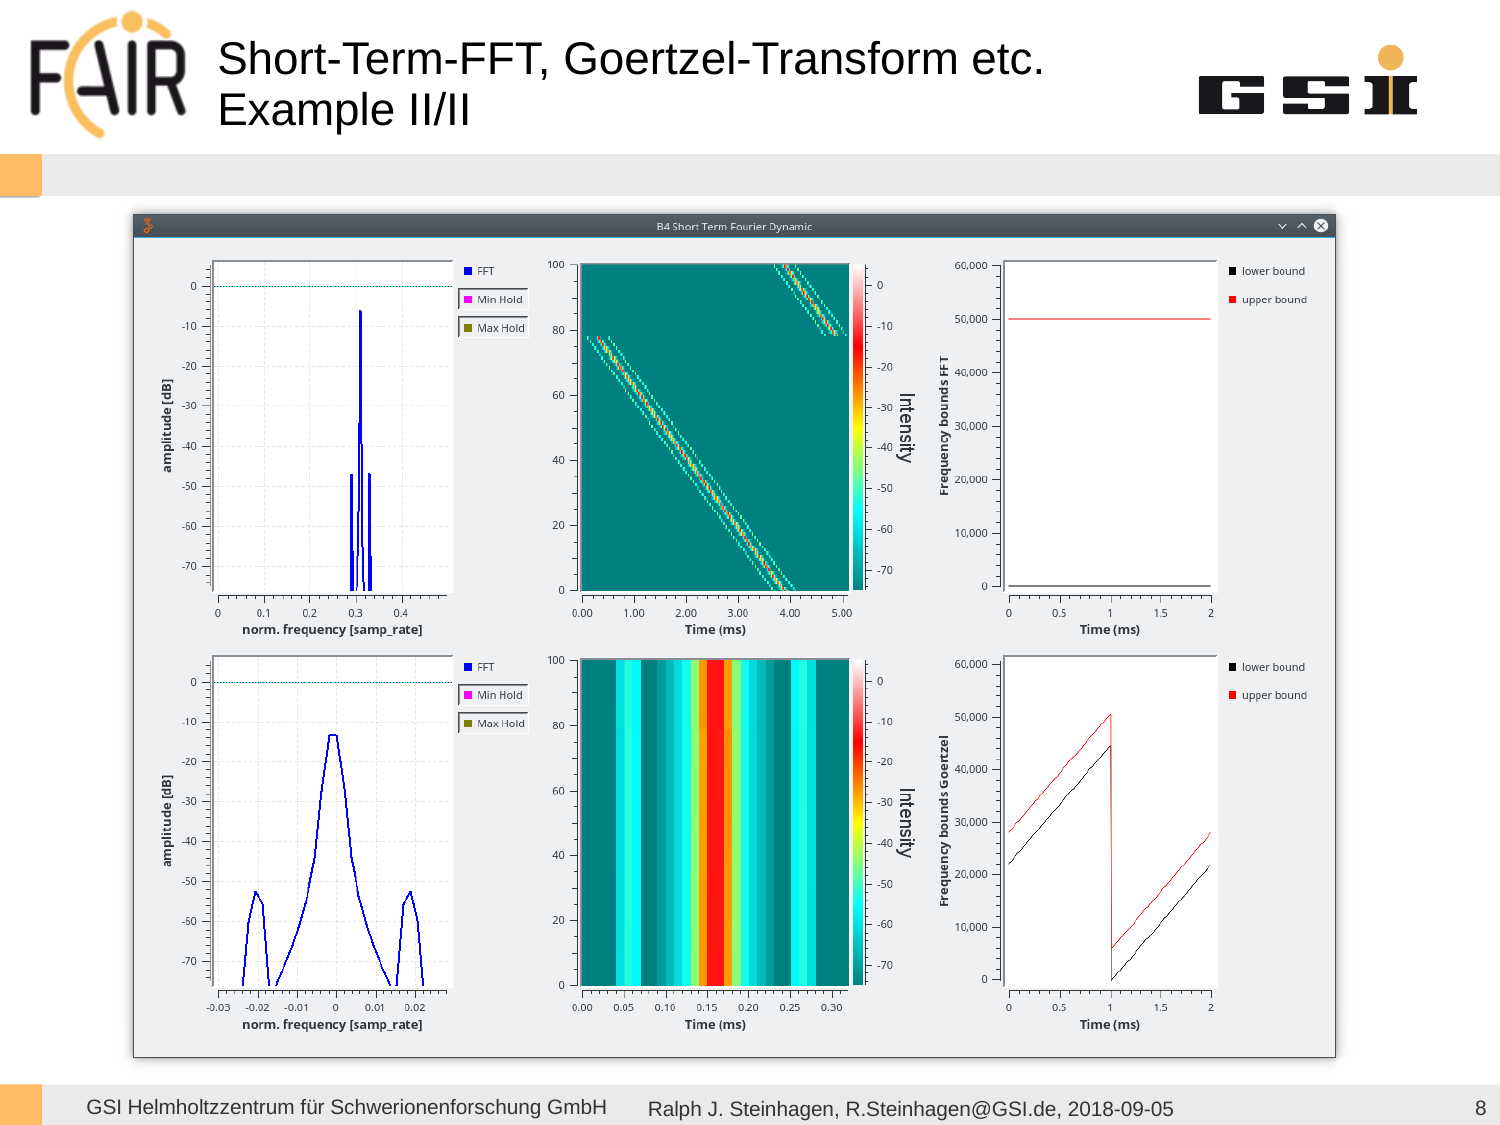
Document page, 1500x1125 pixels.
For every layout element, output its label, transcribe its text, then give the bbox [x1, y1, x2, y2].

picture [1197, 42, 1419, 117]
picture [30, 9, 187, 141]
title Short-Term-FFT, Goertzel-Transform etc. Example II/II [217, 20, 1109, 147]
picture [113, 194, 1355, 1077]
